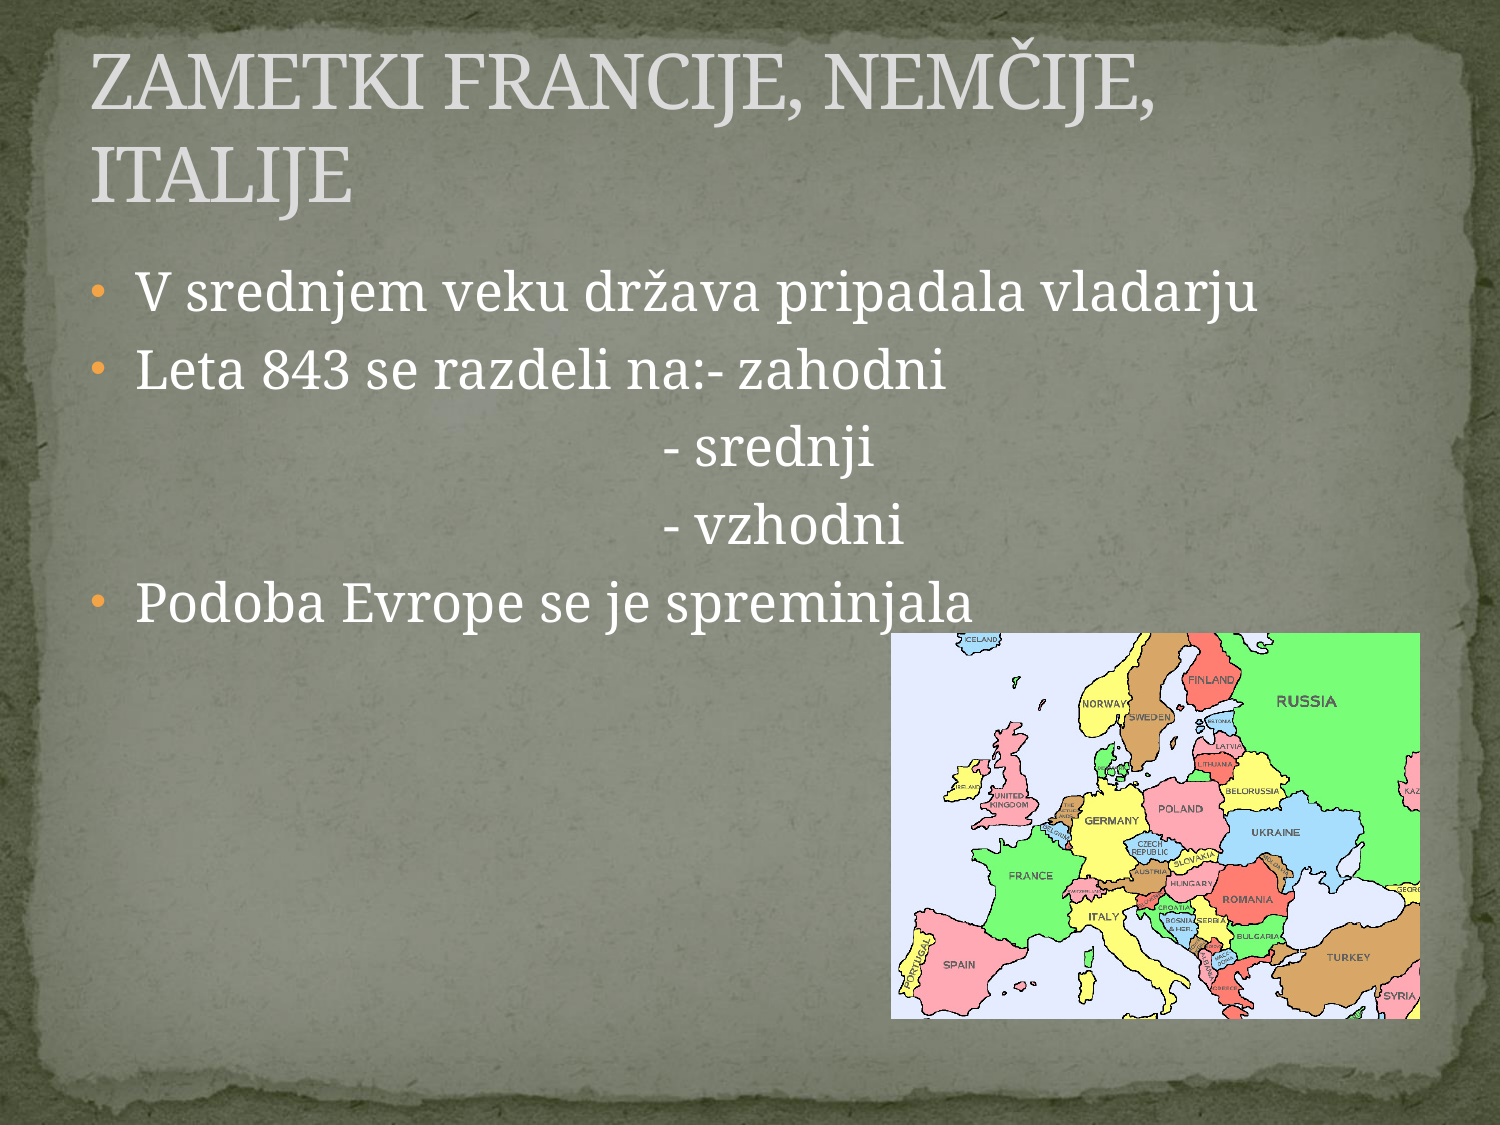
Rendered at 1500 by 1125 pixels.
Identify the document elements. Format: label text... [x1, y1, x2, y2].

picture [0, 0, 1500, 1125]
list V srednjem veku država pripadala vladarju Leta 843 se razdeli na:- zahodni - srednji - vzhodni Podoba Evrope se je spreminjala [75, 249, 1425, 1000]
title ZAMETKI FRANCIJE, NEMČIJE, ITALIJE [75, 24, 1425, 225]
